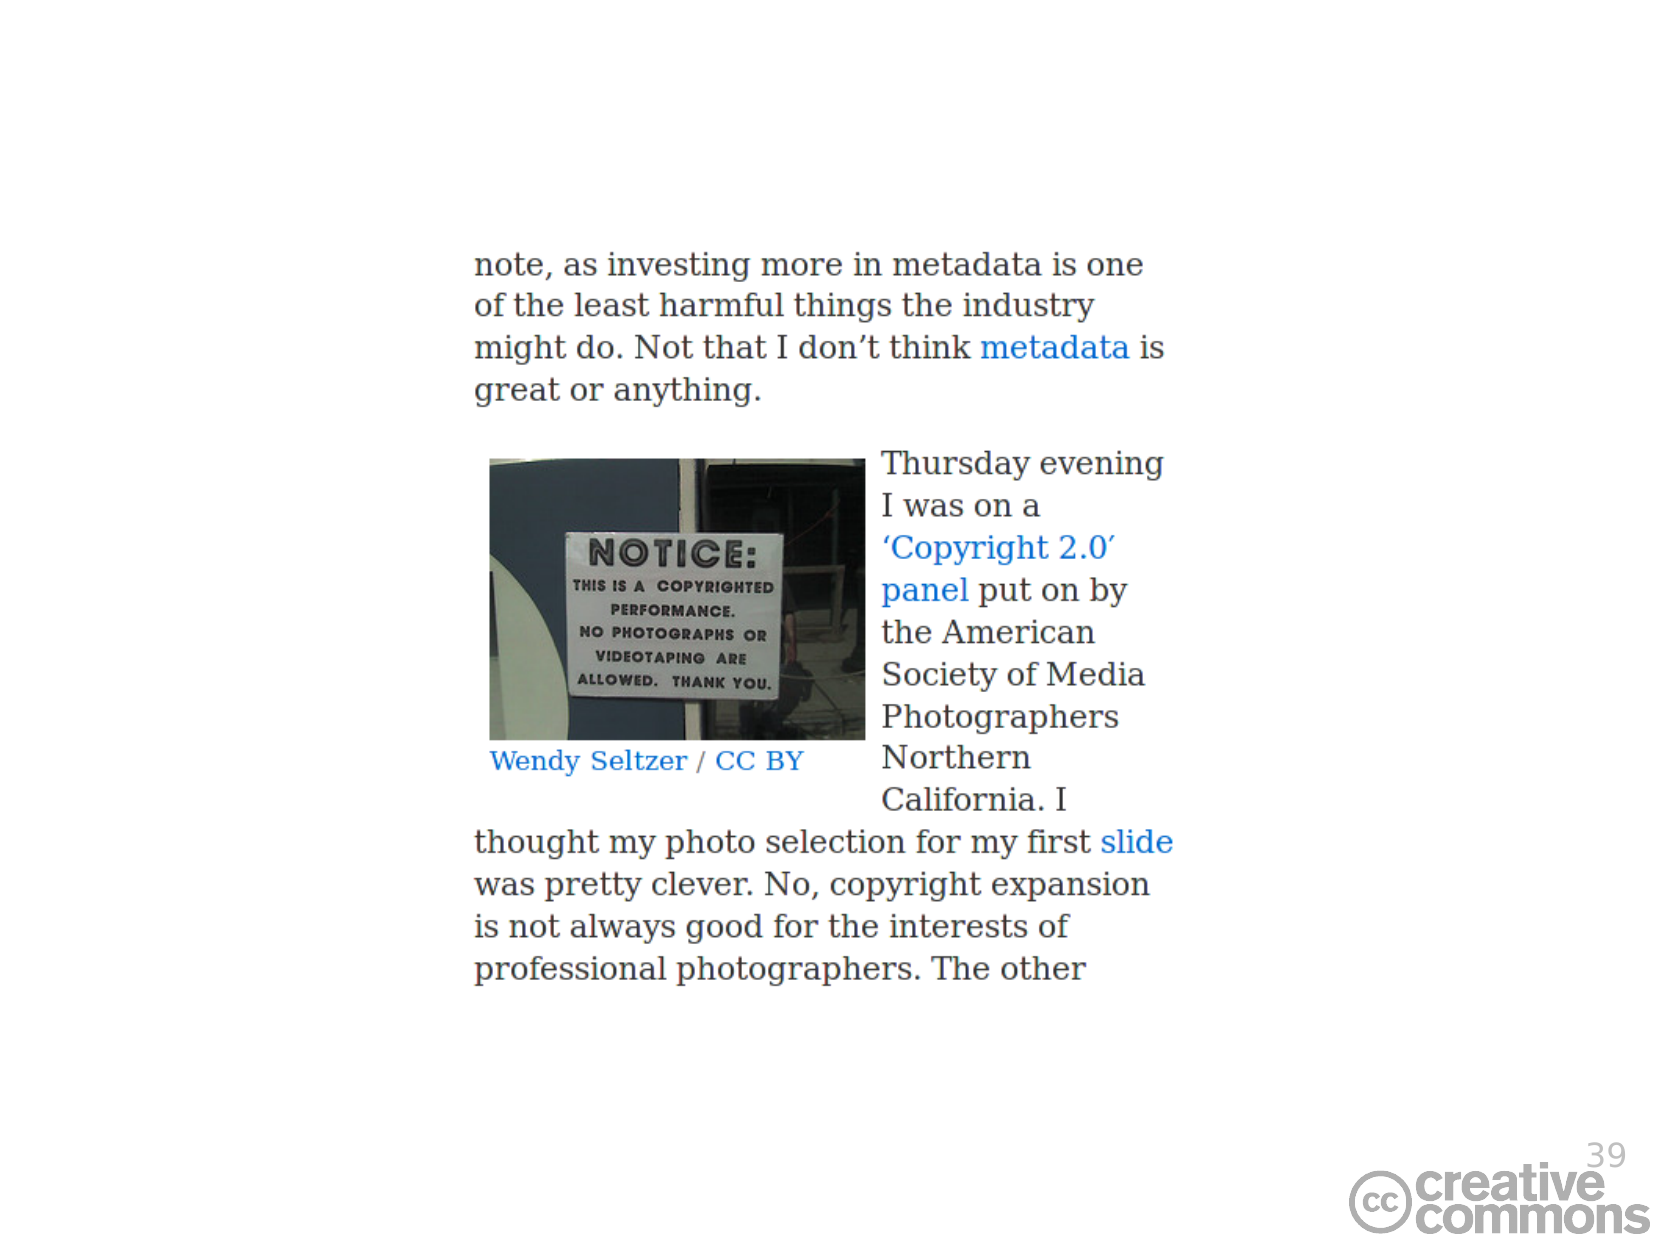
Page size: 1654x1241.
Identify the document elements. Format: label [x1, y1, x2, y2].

picture [1349, 1162, 1650, 1234]
picture [424, 246, 1229, 994]
